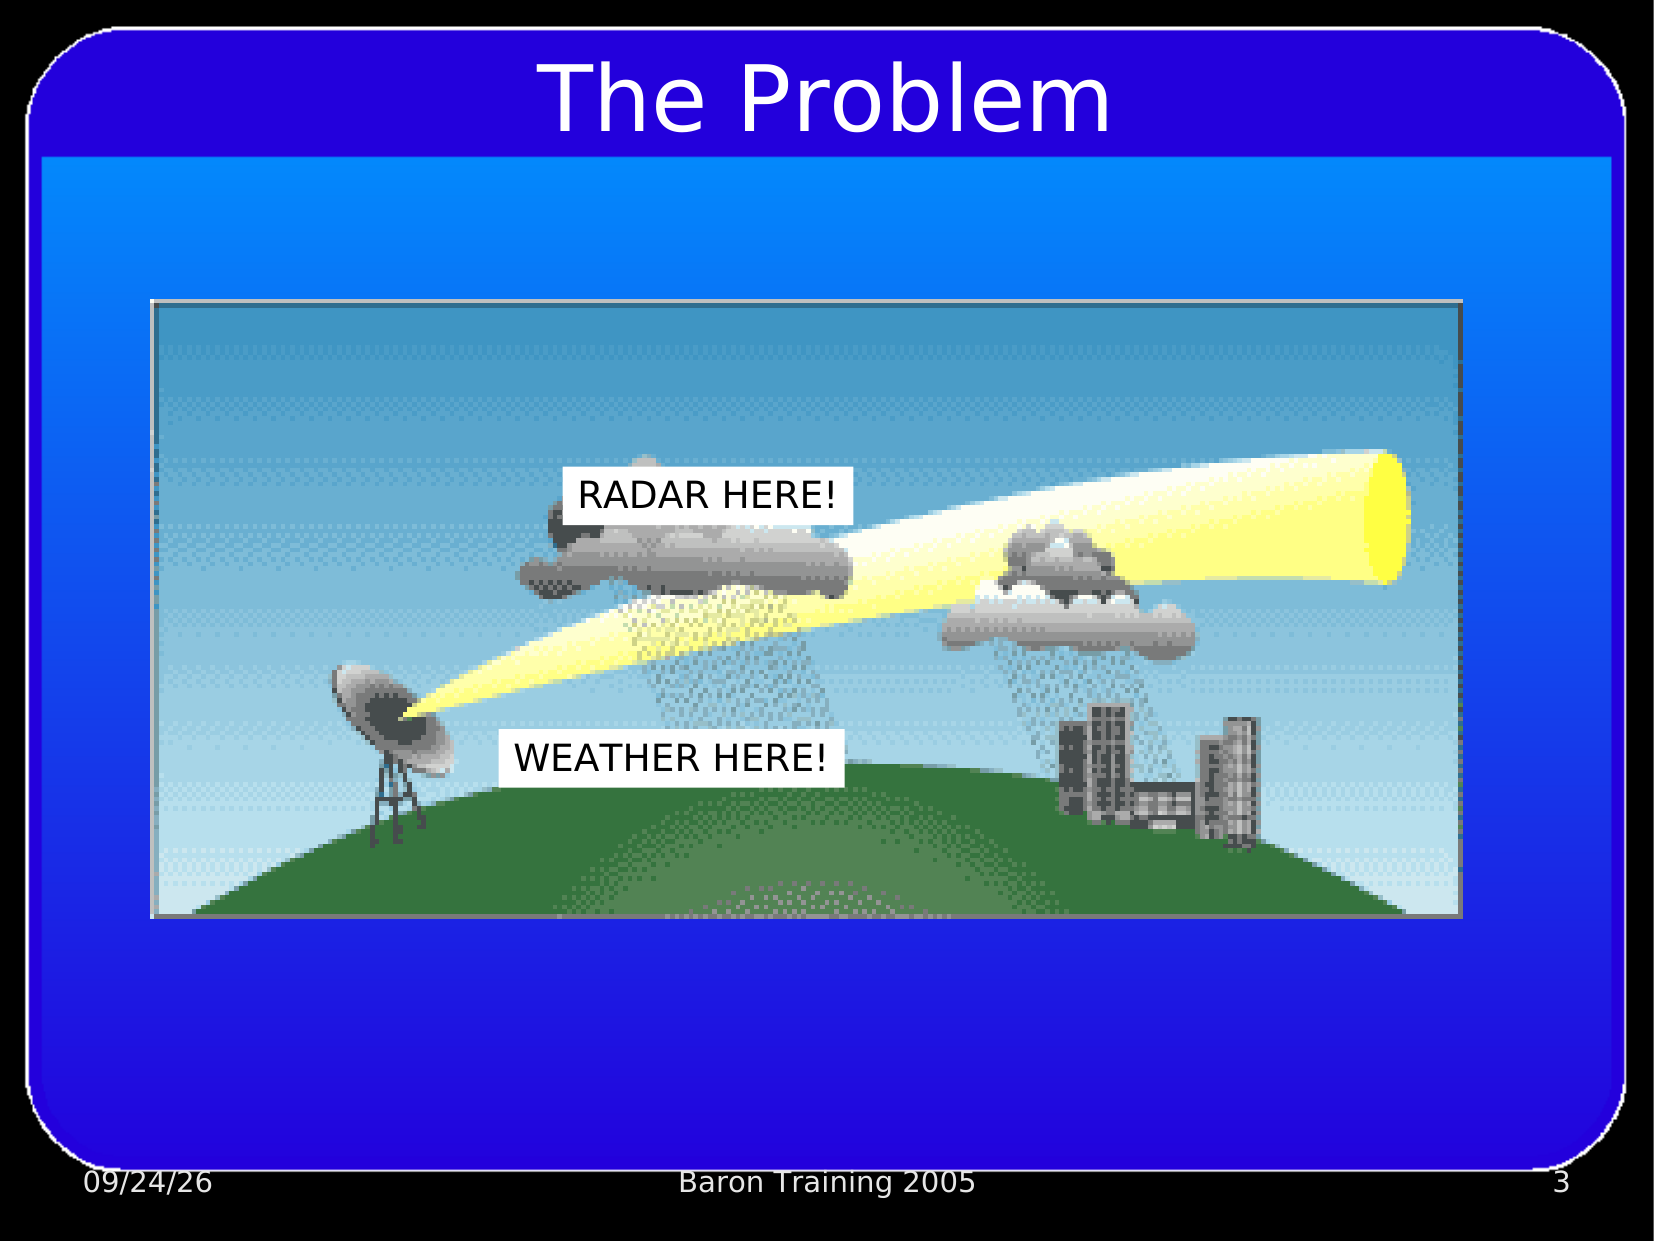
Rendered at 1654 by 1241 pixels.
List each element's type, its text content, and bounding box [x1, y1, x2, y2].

text_box WEATHER HERE! [498, 729, 837, 788]
text_box RADAR HERE! [562, 466, 848, 526]
picture [0, 0, 1654, 1241]
title The Problem [82, 46, 1571, 154]
